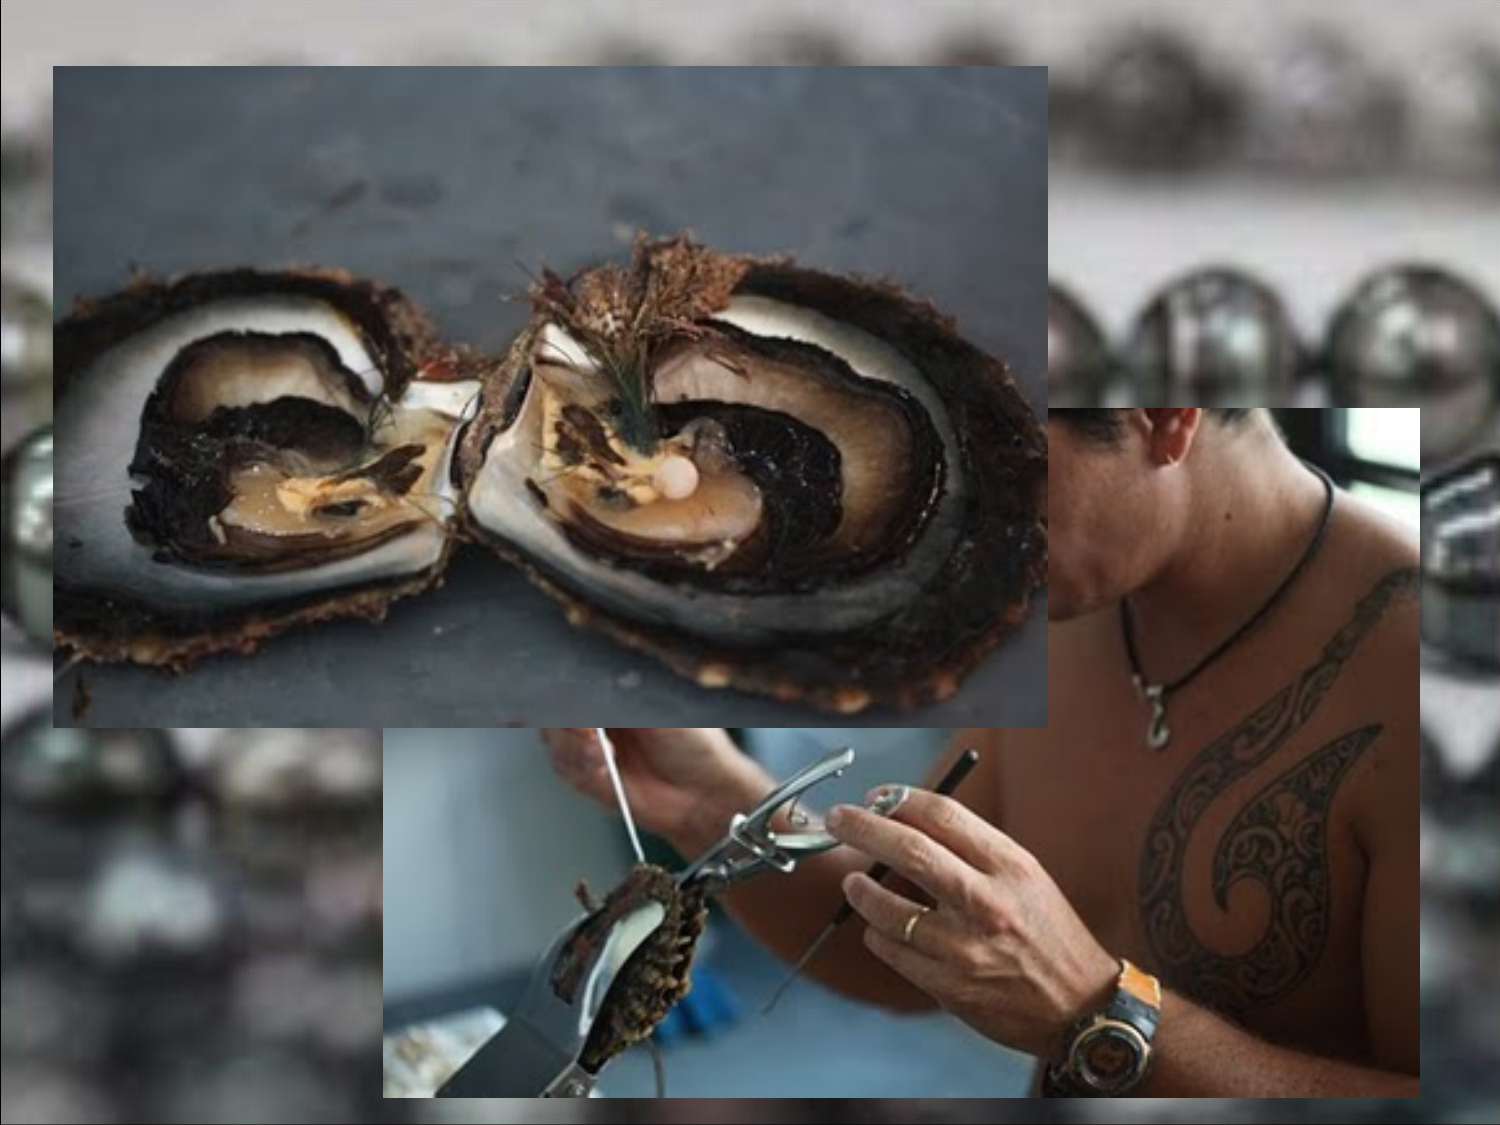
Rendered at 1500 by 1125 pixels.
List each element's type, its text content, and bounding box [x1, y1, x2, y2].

picture [0, 0, 1500, 1125]
title Kmetija biserov [75, 45, 1425, 233]
